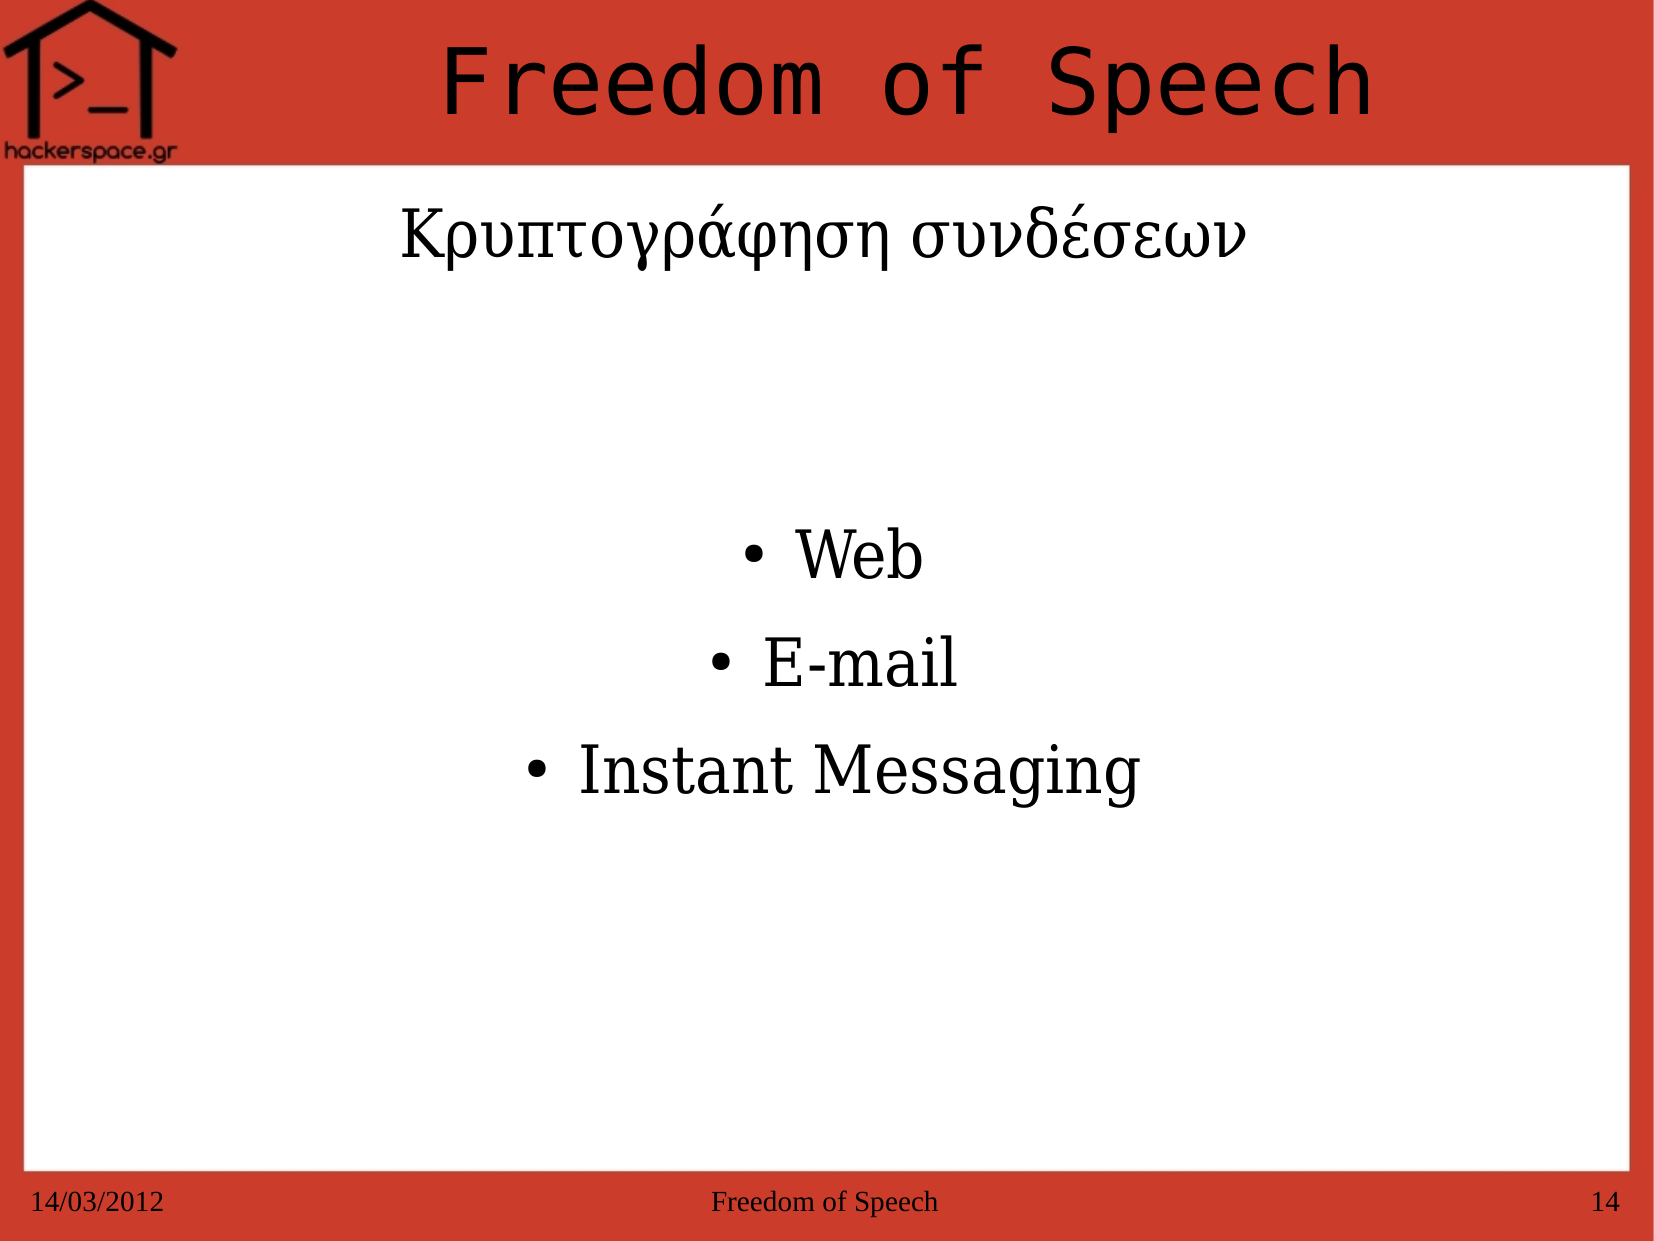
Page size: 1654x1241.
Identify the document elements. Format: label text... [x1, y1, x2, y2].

list Κρυπτογράφηση συνδέσεων Web E-mail Instant Messaging [60, 195, 1591, 1141]
picture [0, 0, 1654, 1241]
title Freedom of Speech [195, 15, 1621, 151]
